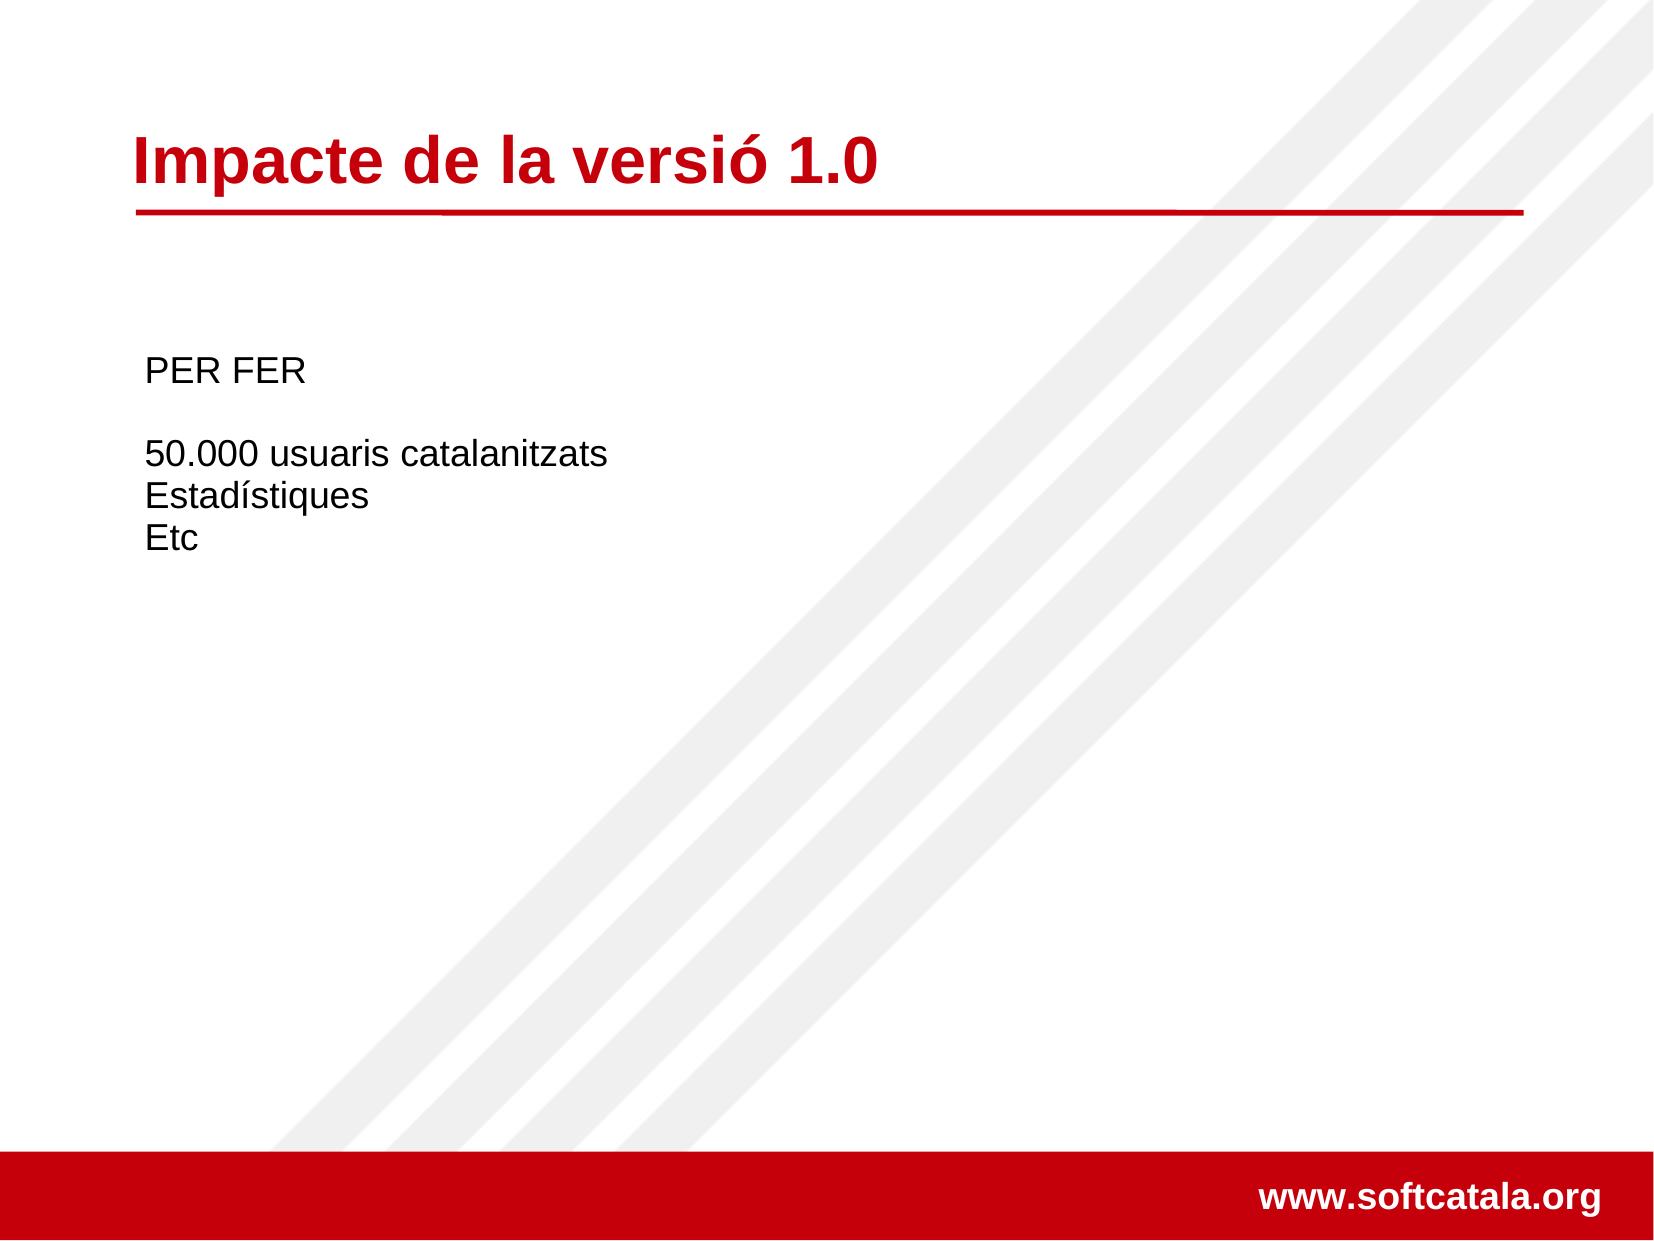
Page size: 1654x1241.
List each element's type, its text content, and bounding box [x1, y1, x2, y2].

text_box PER FER 50.000 usuaris catalanitzats Estadístiques Etc [129, 342, 1548, 928]
text_box Impacte de la versió 1.0 [118, 112, 1501, 202]
text_box www.softcatala.org [0, 1151, 1654, 1241]
picture [0, 0, 1654, 1151]
